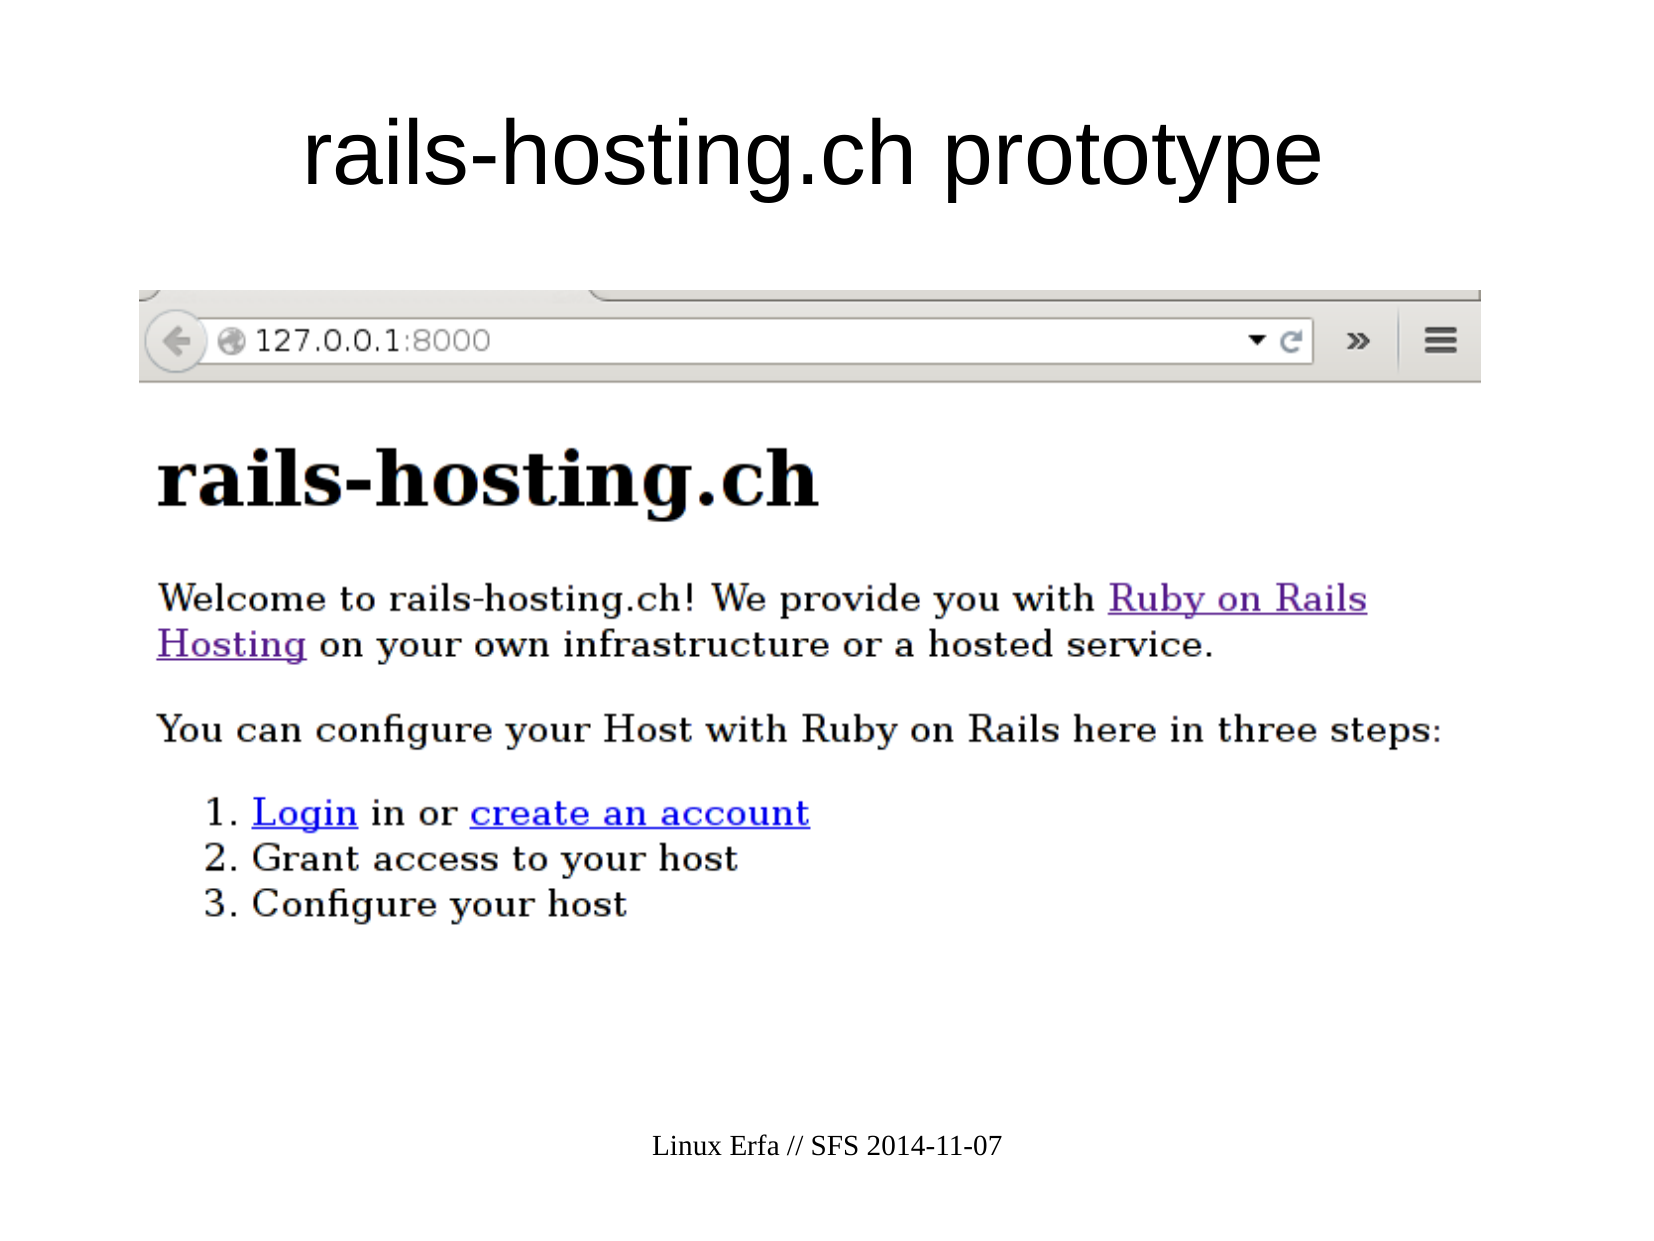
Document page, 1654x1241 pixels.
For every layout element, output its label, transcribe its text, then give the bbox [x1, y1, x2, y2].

title rails-hosting.ch prototype [82, 49, 1571, 257]
picture [139, 290, 1481, 1010]
